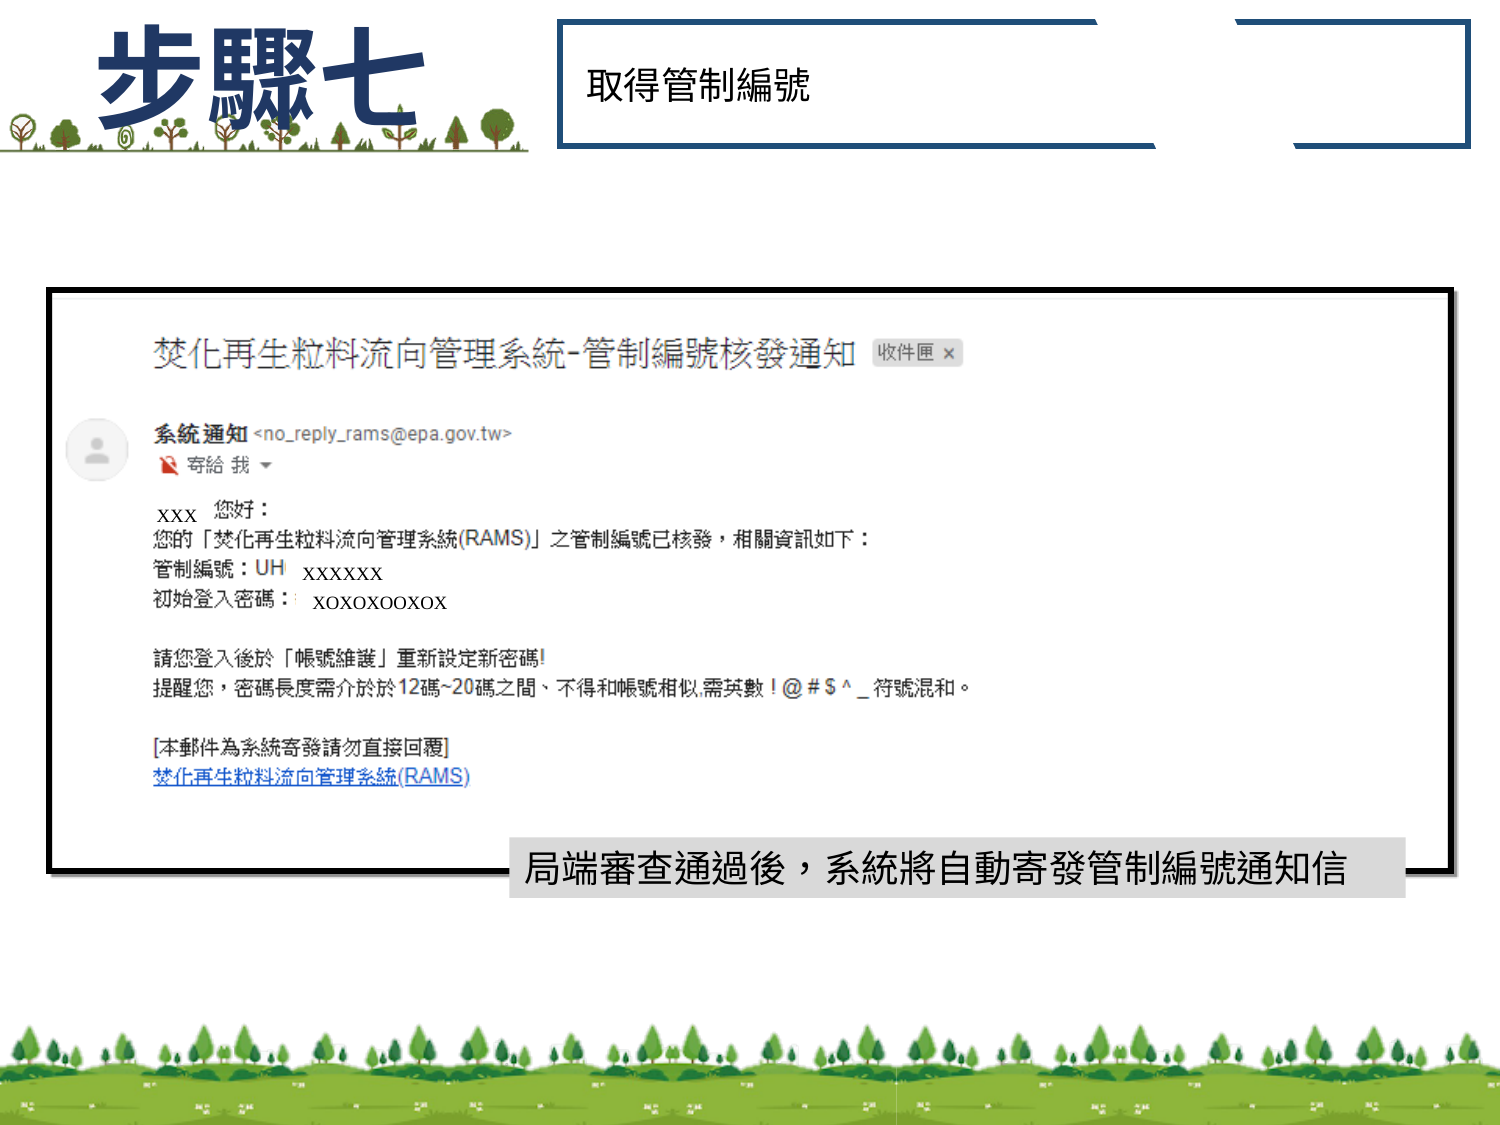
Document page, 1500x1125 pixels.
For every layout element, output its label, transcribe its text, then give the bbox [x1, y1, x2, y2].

text_box [1088, 4, 1252, 55]
picture [0, 103, 547, 163]
text_box XOXOXOOXOX [296, 583, 464, 613]
text_box XXX [140, 497, 214, 526]
text_box [1140, 116, 1303, 163]
text_box 步驟七 [79, 0, 446, 150]
picture [52, 292, 1448, 868]
text_box 局端審查通過後，系統將自動寄發管制編號通知信 [509, 837, 1406, 898]
text_box 取得管制編號 [571, 55, 1469, 116]
text_box XXXXXX [286, 554, 399, 583]
picture [0, 1021, 1500, 1125]
